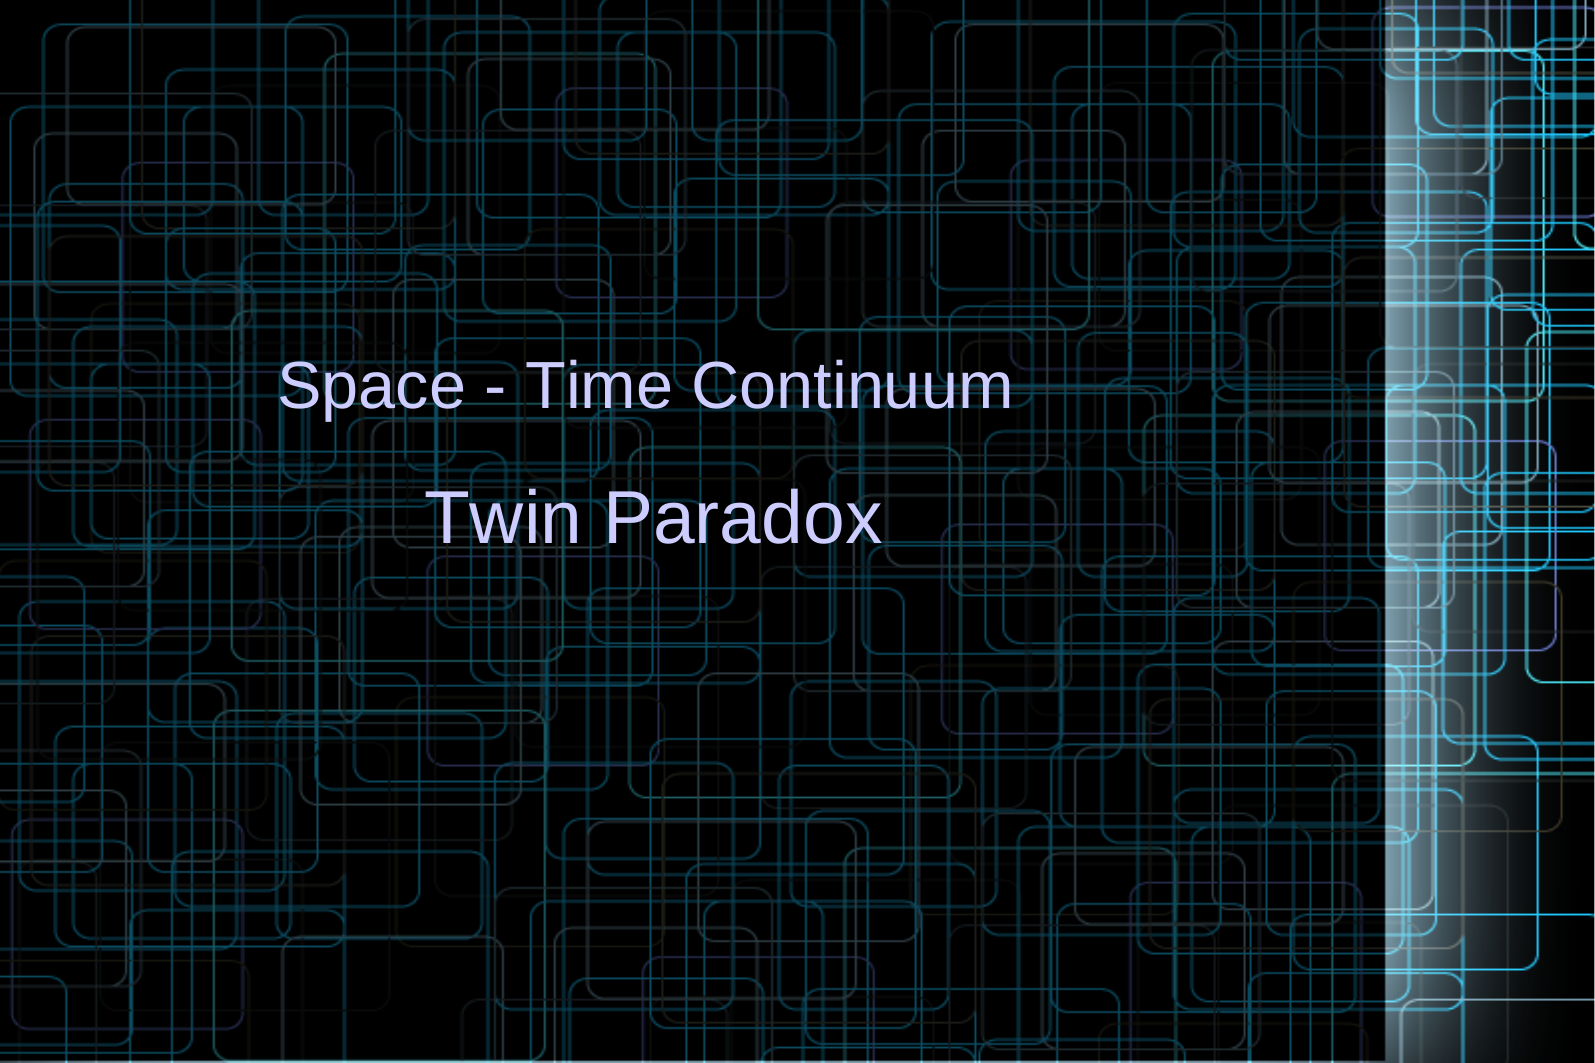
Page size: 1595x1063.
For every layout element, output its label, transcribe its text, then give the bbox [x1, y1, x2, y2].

text_box Space - Time Continuum [262, 337, 1088, 451]
picture [0, 0, 1595, 1063]
text_box Twin Paradox [409, 463, 1595, 563]
